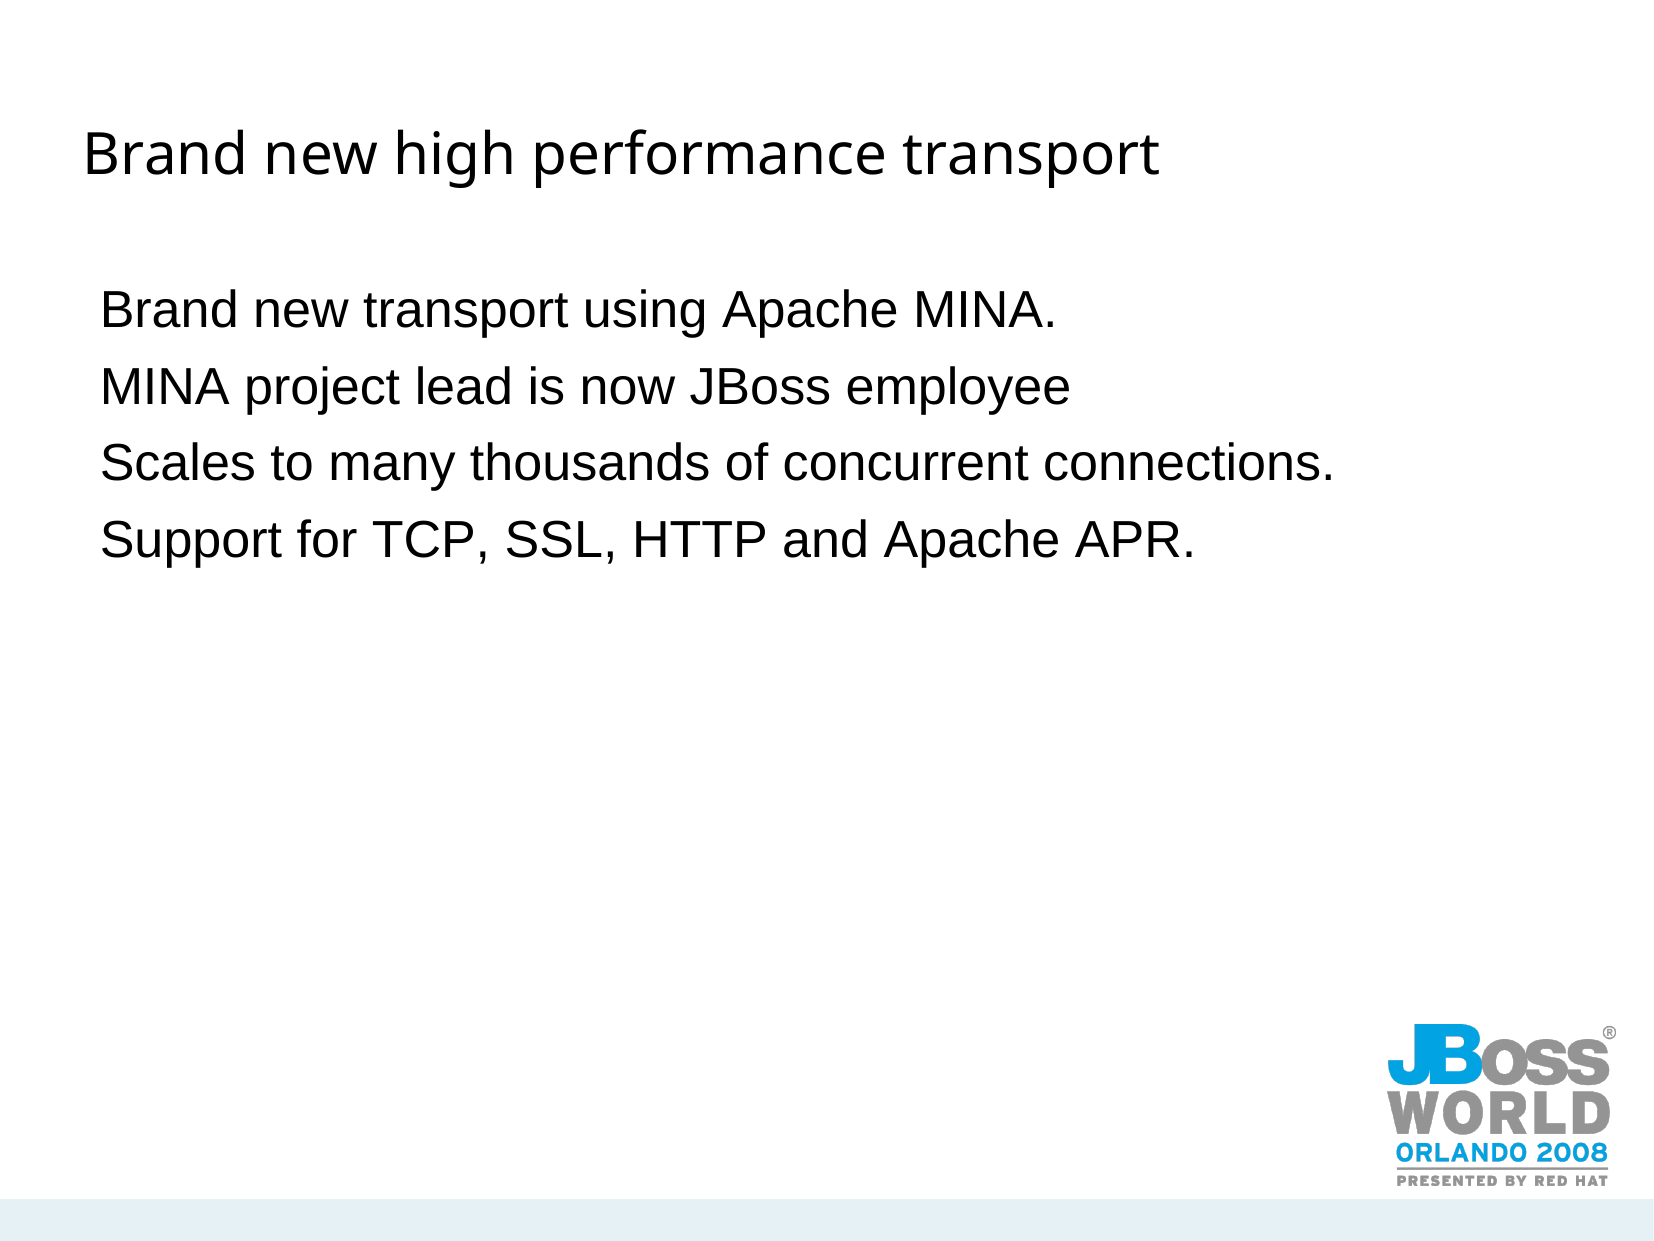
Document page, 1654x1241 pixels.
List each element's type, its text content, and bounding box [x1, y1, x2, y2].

list Brand new transport using Apache MINA. MINA project lead is now JBoss employee Scales to many thousands of concurrent connections. Support for TCP, SSL, HTTP and Apache APR. [82, 290, 1571, 1094]
title Brand new high performance transport [82, 56, 1571, 249]
picture [0, 1199, 1654, 1241]
picture [1387, 1024, 1616, 1186]
